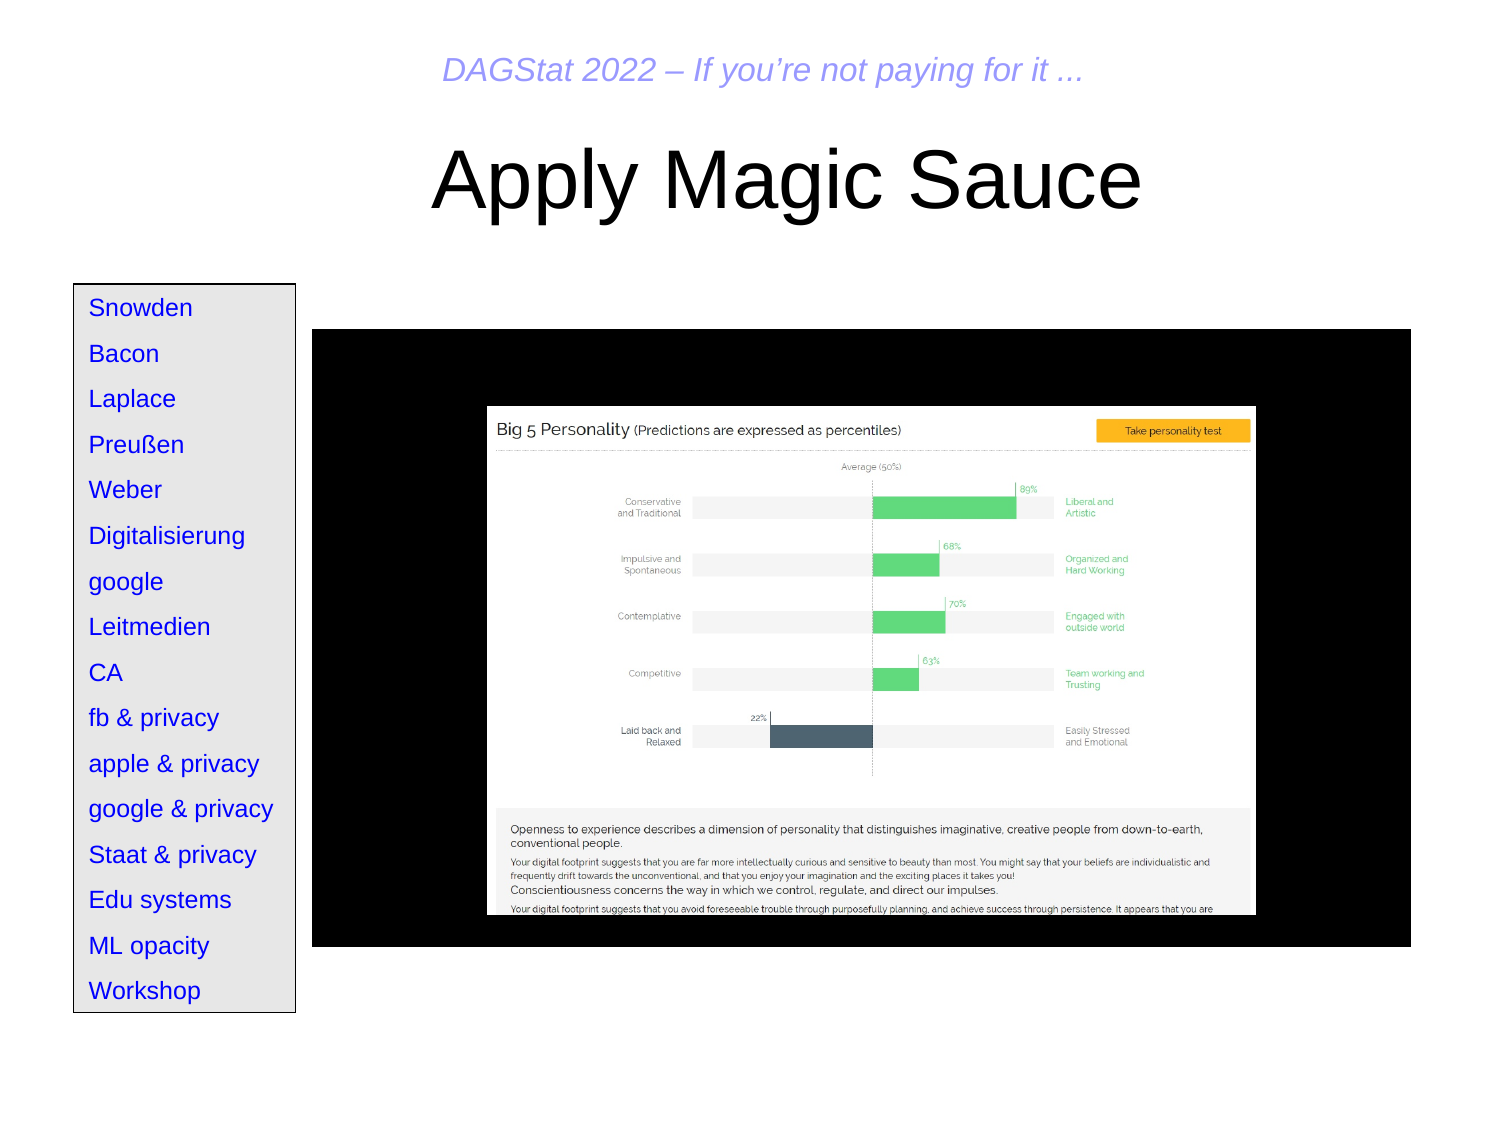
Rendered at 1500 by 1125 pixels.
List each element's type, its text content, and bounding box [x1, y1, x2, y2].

title Apply Magic Sauce [113, 88, 1463, 276]
picture [312, 329, 1411, 947]
